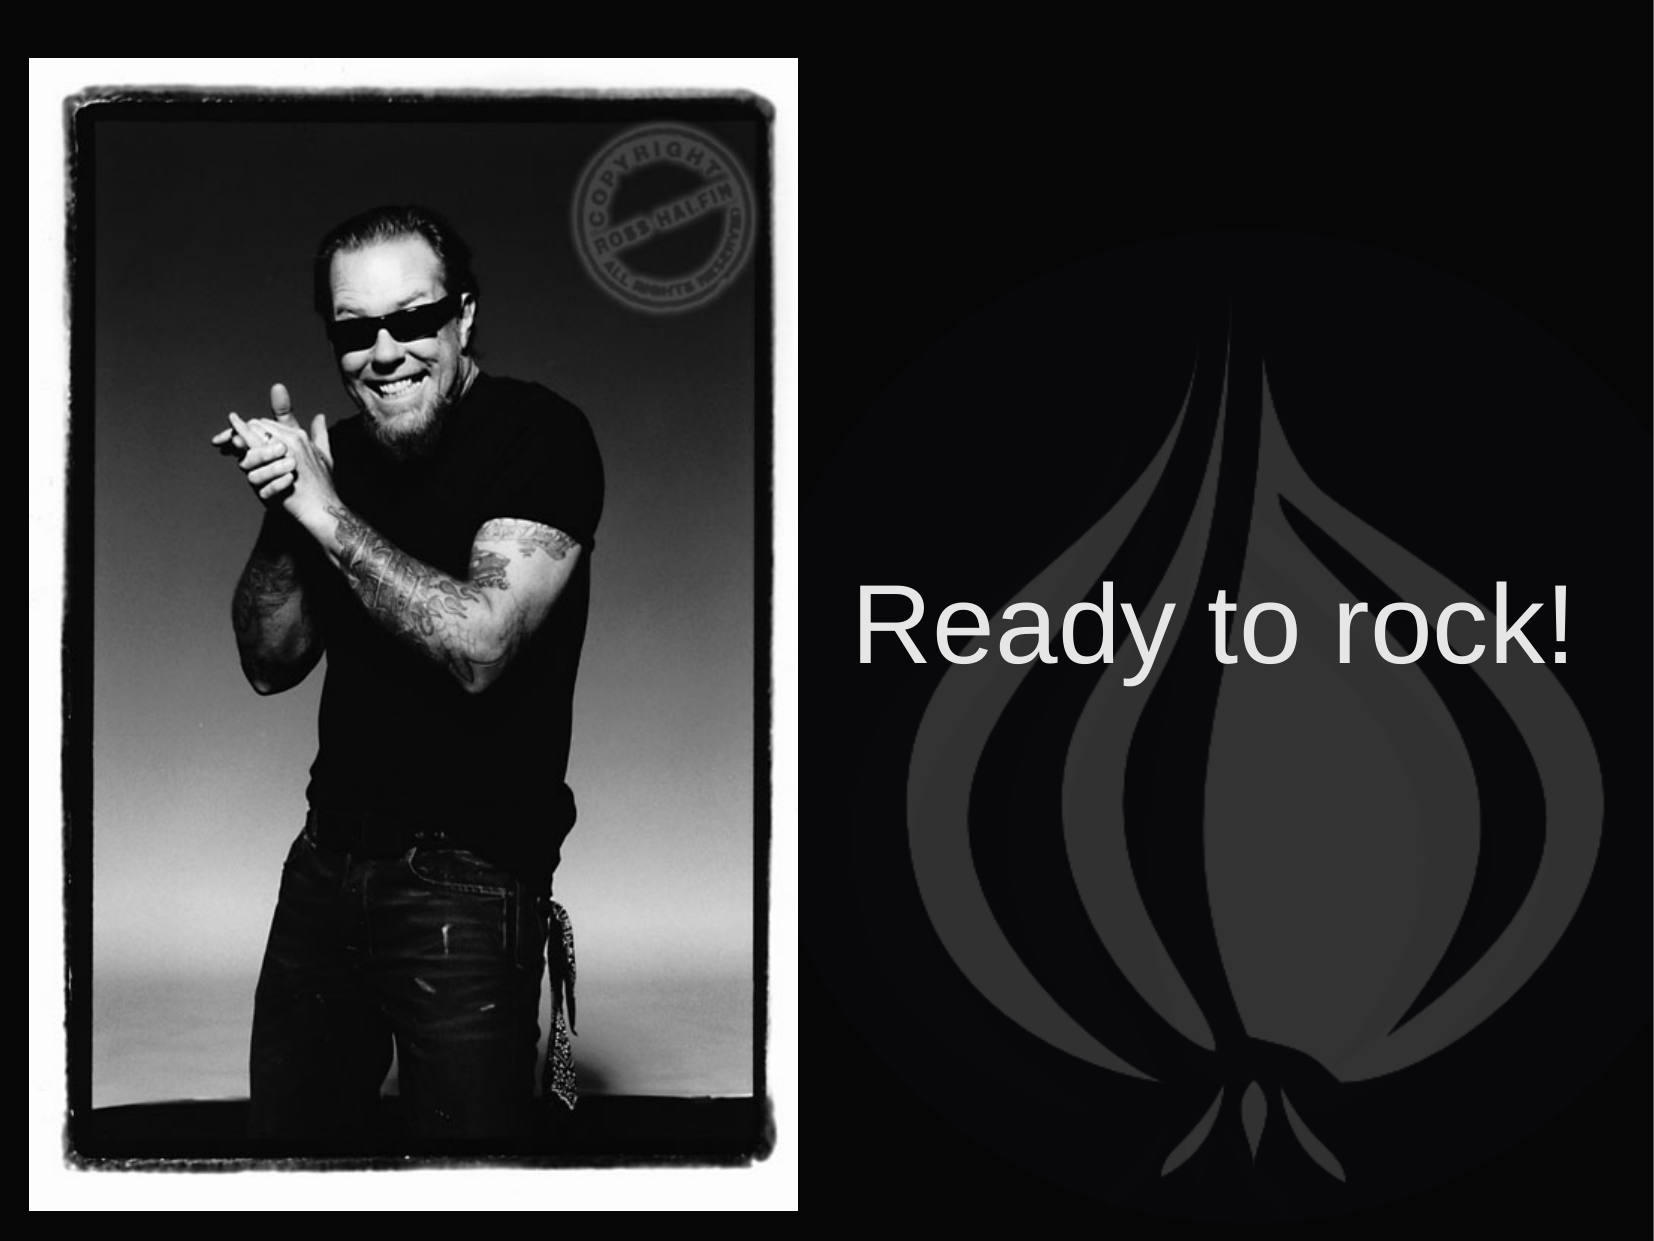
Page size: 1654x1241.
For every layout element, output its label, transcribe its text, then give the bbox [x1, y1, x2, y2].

picture [0, 0, 1654, 1241]
subtitle Ready to rock! [798, 214, 1577, 1034]
